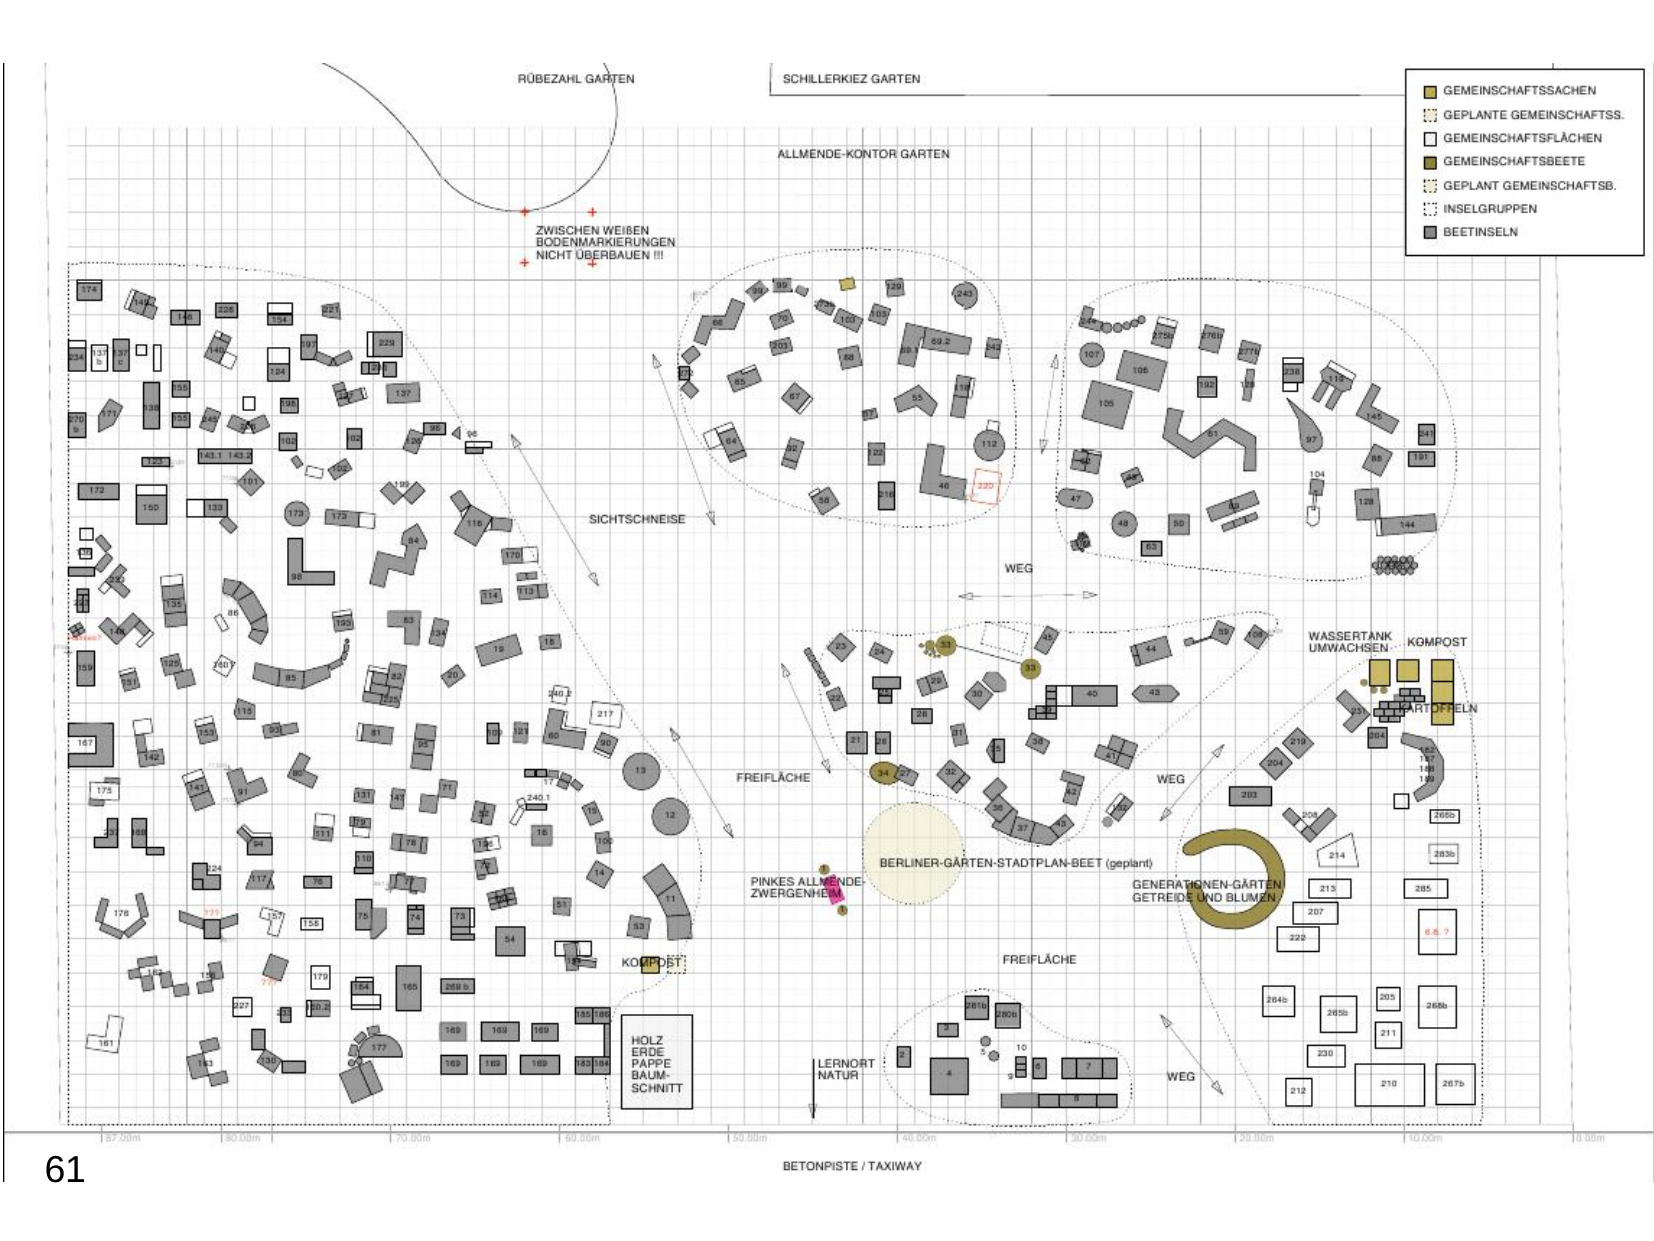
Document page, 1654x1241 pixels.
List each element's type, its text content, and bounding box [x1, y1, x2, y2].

picture [3, 63, 1654, 1183]
text_box <Nummer> [29, 1140, 247, 1211]
